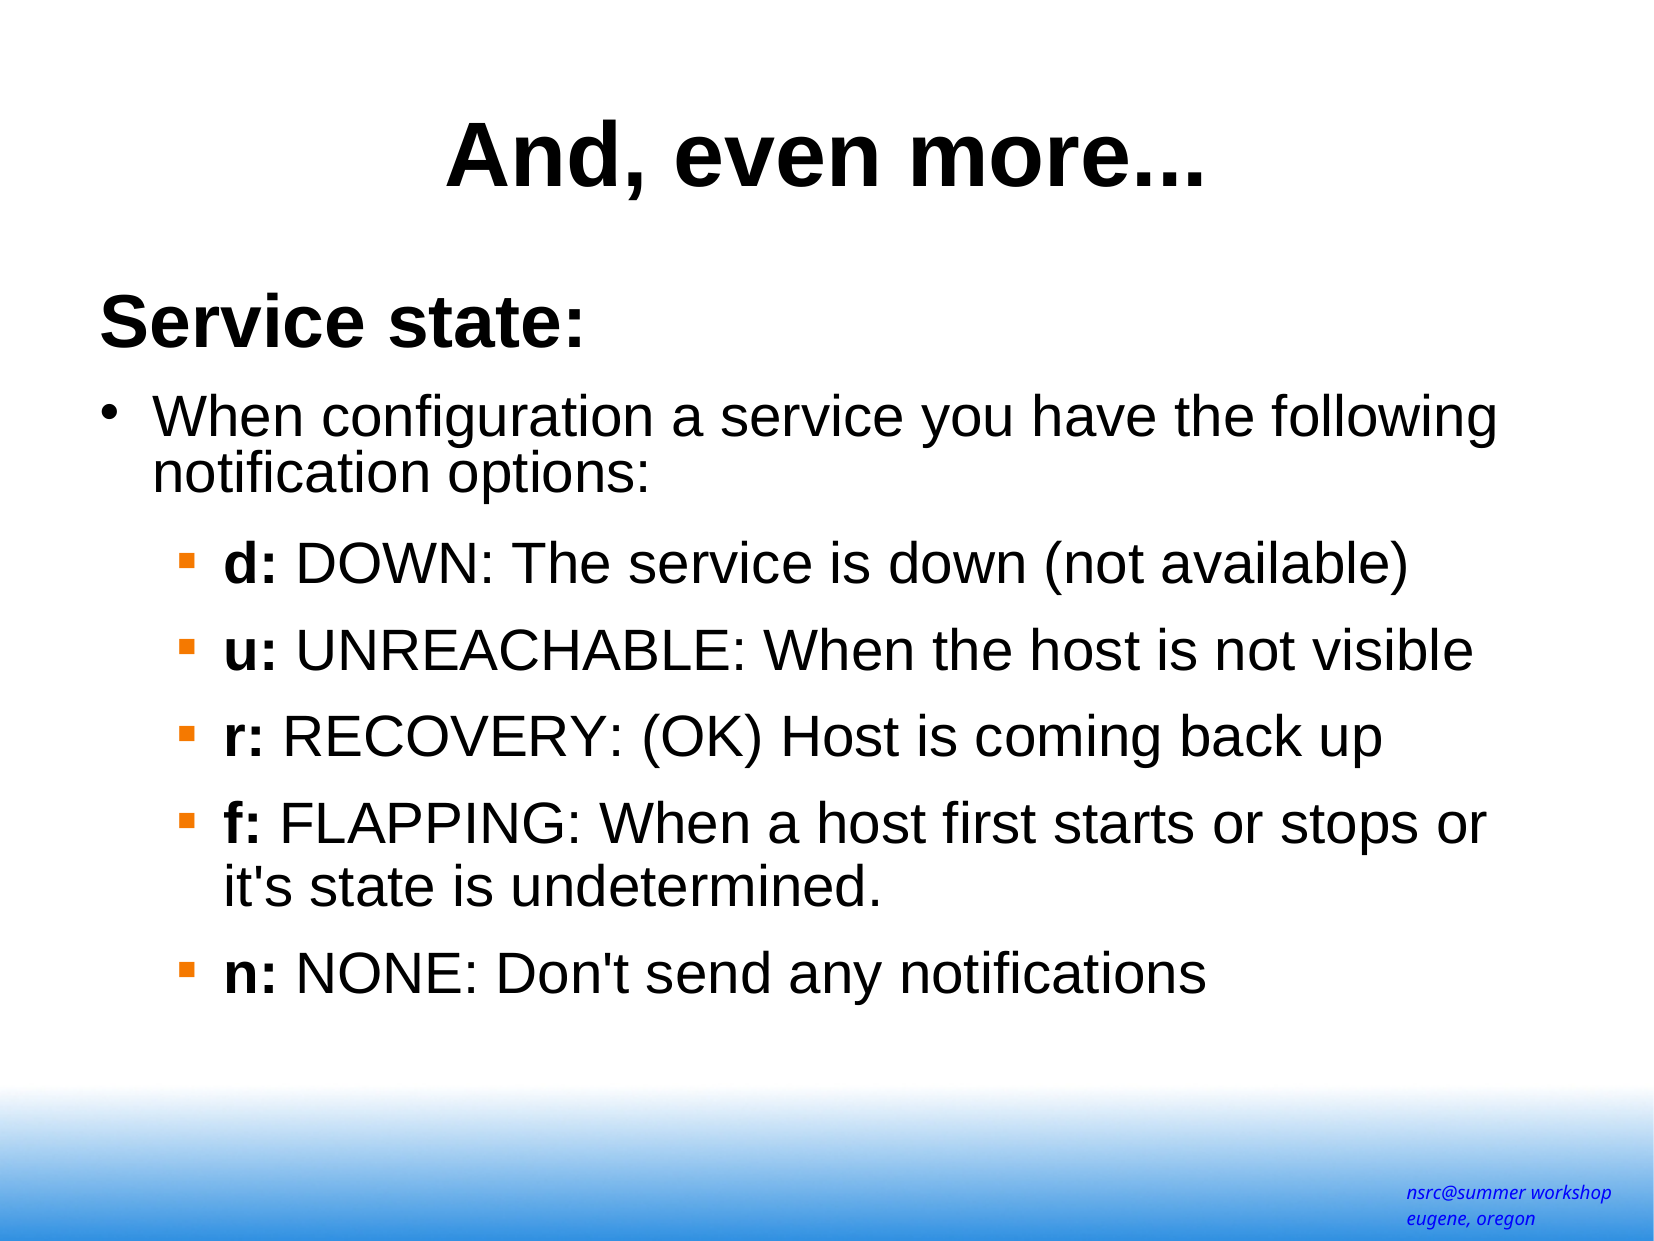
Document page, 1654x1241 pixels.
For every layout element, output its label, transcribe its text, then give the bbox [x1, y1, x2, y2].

title And, even more... [82, 49, 1571, 257]
picture [0, 1083, 1654, 1241]
list Service state: When configuration a service you have the following notification options: d: DOWN: The service is down (not available) u: UNREACHABLE: When the host is not visible r: RECOVERY: (OK) Host is coming back up f: FLAPPING: When a host first starts or stops or it's state is undetermined. n: NONE: Don't send any notifications [82, 290, 1571, 1210]
